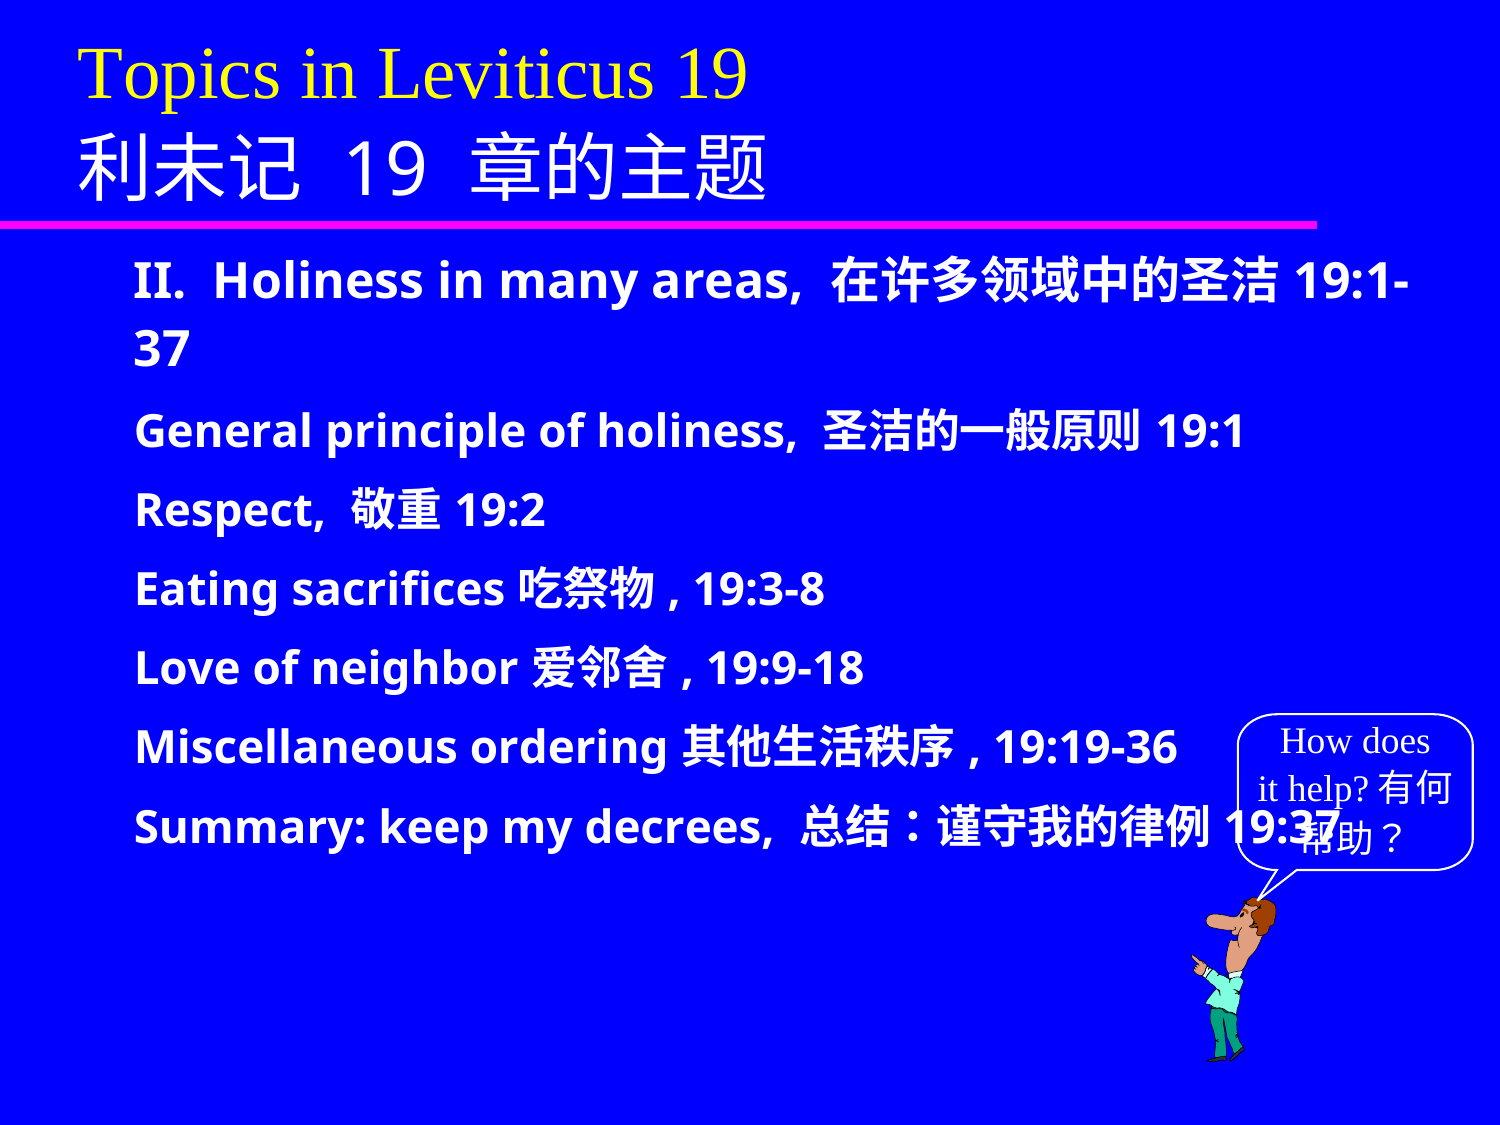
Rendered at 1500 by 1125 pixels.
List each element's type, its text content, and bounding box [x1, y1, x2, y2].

title Topics in Leviticus 19 利未记 19 章的主题 [62, 39, 1338, 225]
text_box How does it help?有何 帮助？ [1237, 714, 1473, 901]
chart [1190, 896, 1277, 1063]
list II. Holiness in many areas, 在许多领域中的圣洁19:1-37 General principle of holiness, 圣洁的一般原则19:1 Respect, 敬重19:2 Eating sacrifices吃祭物, 19:3-8 Love of neighbor爱邻舍, 19:9-18 Miscellaneous ordering其他生活秩序, 19:19-36 Summary: keep my decrees, 总结：谨守我的律例19:37 [62, 237, 1450, 1125]
